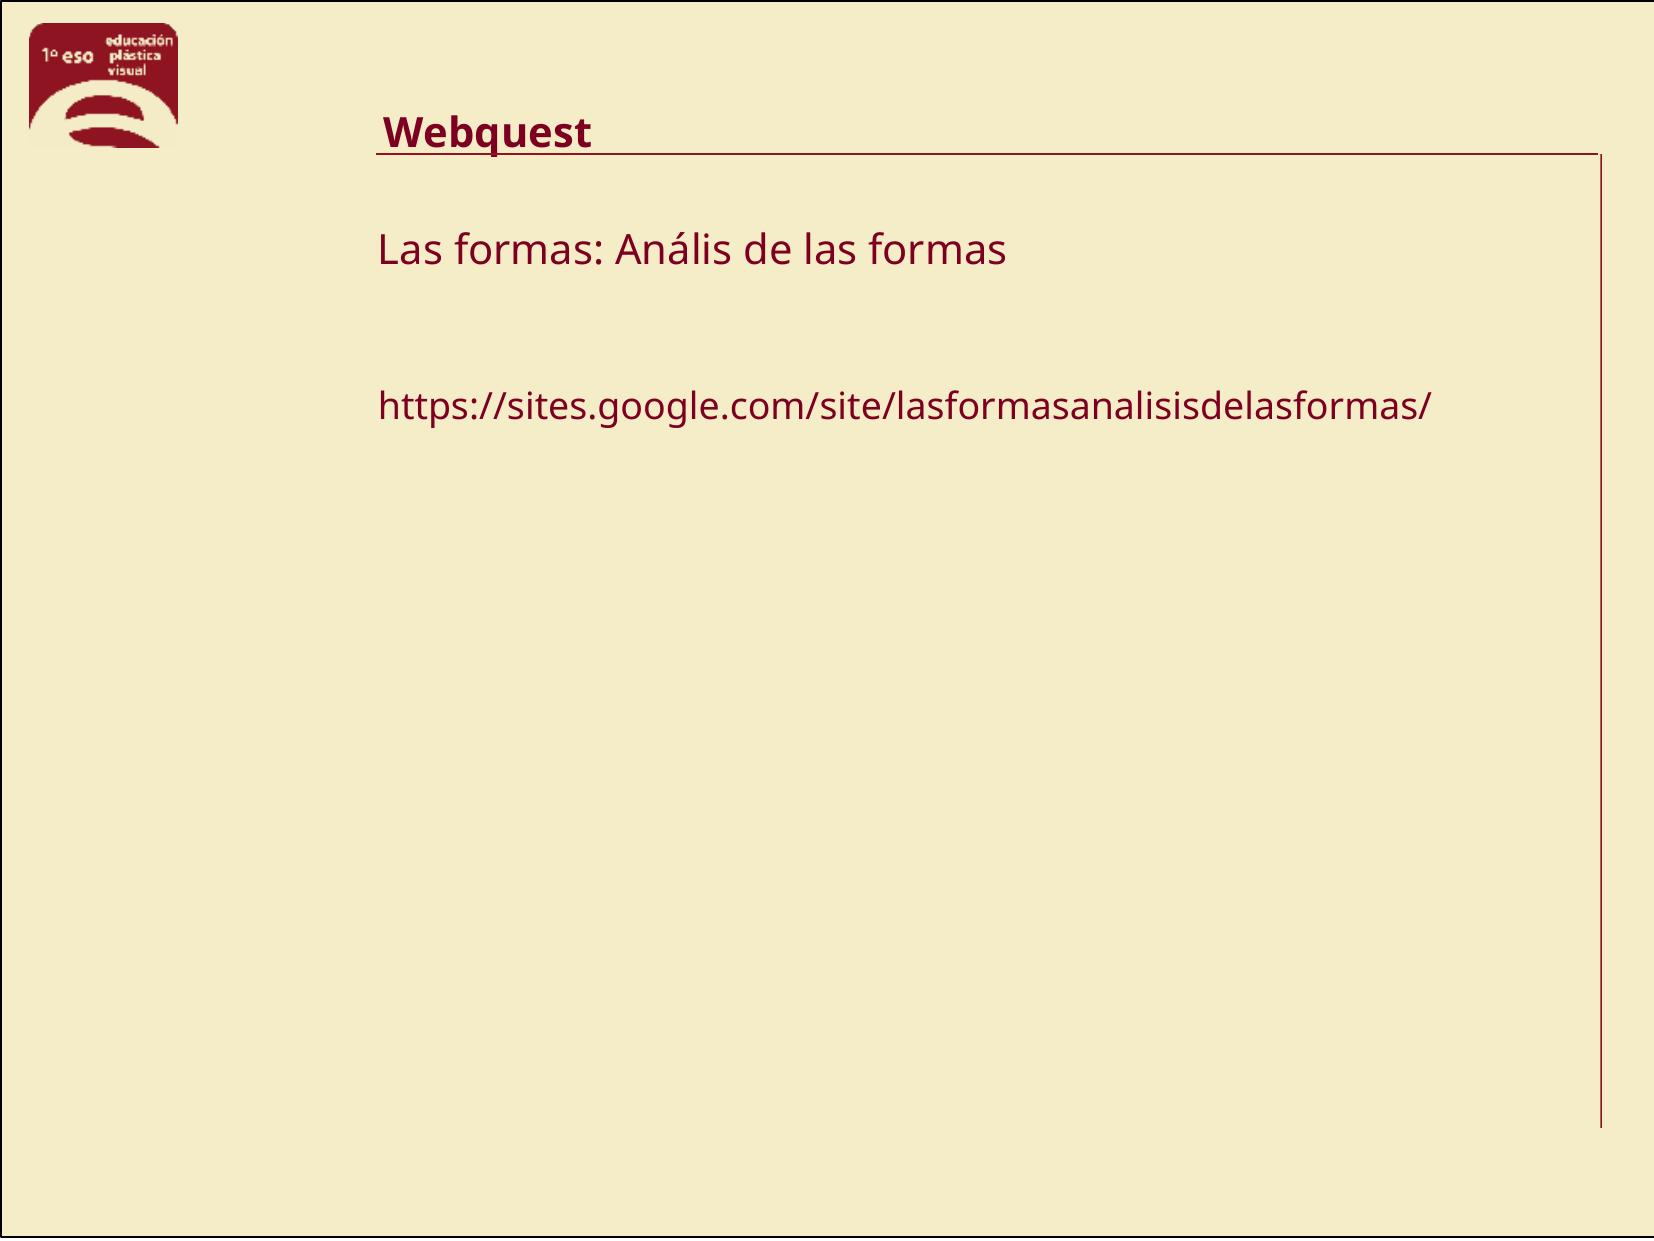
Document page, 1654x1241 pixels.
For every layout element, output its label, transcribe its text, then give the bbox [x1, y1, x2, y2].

text_box Webquest [383, 86, 1400, 148]
picture [0, 0, 1654, 1241]
text_box Las formas: Anális de las formas https://sites.google.com/site/lasformasanalisisdelasformas/ [377, 151, 1541, 414]
